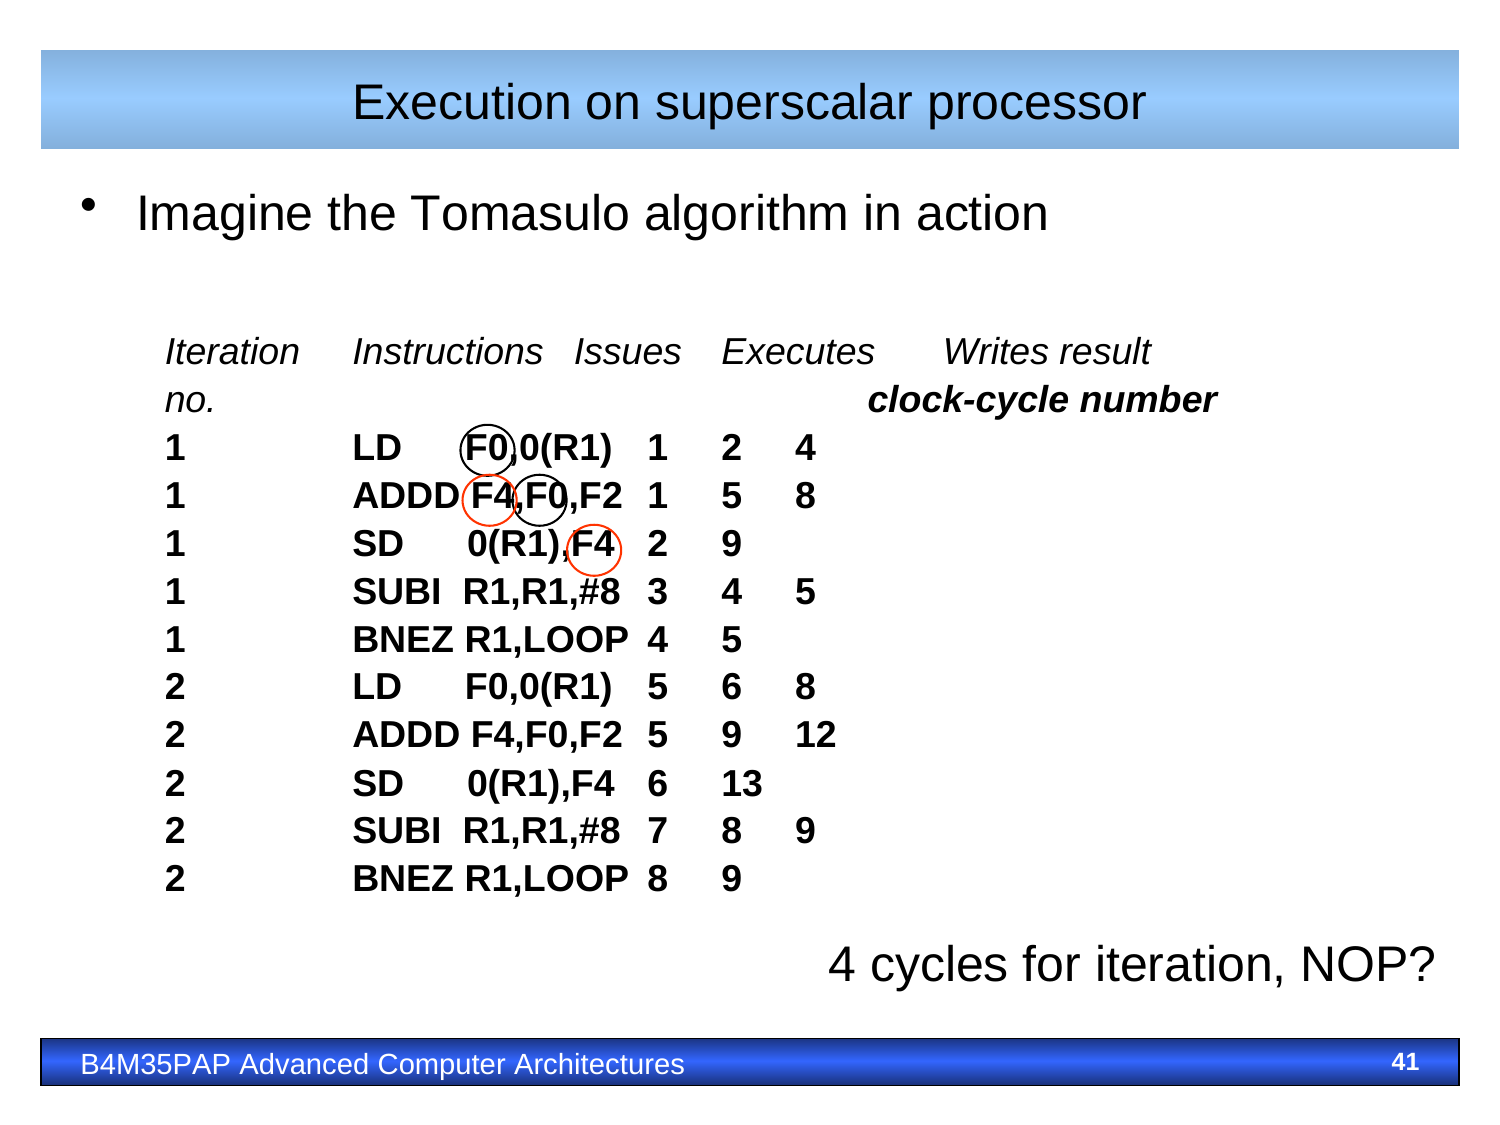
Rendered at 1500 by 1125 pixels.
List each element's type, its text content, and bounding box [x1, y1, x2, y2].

text_box Iteration Instructions Issues Executes Writes result no. clock-cycle number 1 LD F0,0(R1) 1 2 4 1 ADDD F4,F0,F2 1 5 8 1 SD 0(R1),F4 2 9 1 SUBI R1,R1,#8 3 4 5 1 BNEZ R1,LOOP 4 5 2 LD F0,0(R1) 5 6 8 2 ADDD F4,F0,F2 5 9 12 2 SD 0(R1),F4 6 13 2 SUBI R1,R1,#8 7 8 9 2 BNEZ R1,LOOP 8 9 [149, 324, 1369, 1000]
list Imagine the Tomasulo algorithm in action [64, 172, 1436, 1000]
title Execution on superscalar processor [41, 50, 1459, 149]
text_box 4 cycles for iteration, NOP? [813, 924, 1453, 999]
